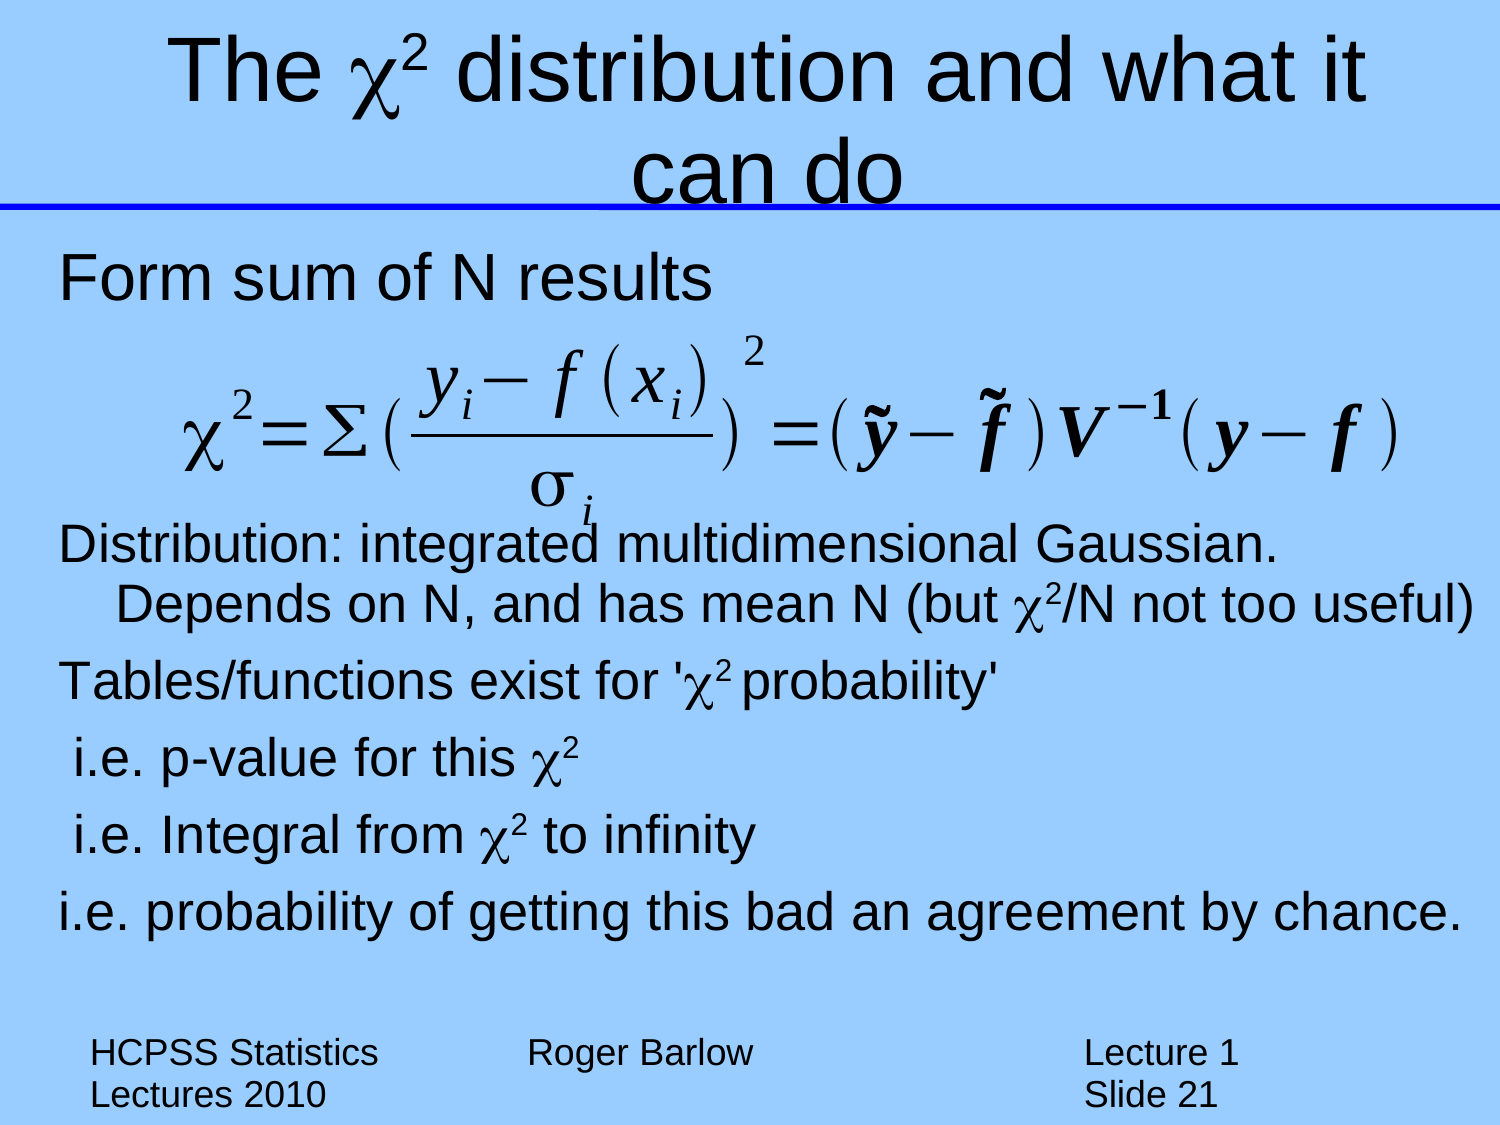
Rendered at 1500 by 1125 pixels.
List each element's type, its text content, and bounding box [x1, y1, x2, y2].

title The 2 distribution and what it can do [118, 10, 1418, 226]
chart [177, 324, 1407, 535]
list Form sum of N results Distribution: integrated multidimensional Gaussian. Depends on N, and has mean N (but 2/N not too useful) Tables/functions exist for '2 probability' i.e. p-value for this 2 i.e. Integral from 2 to infinity i.e. probability of getting this bad an agreement by chance. [59, 236, 1500, 965]
